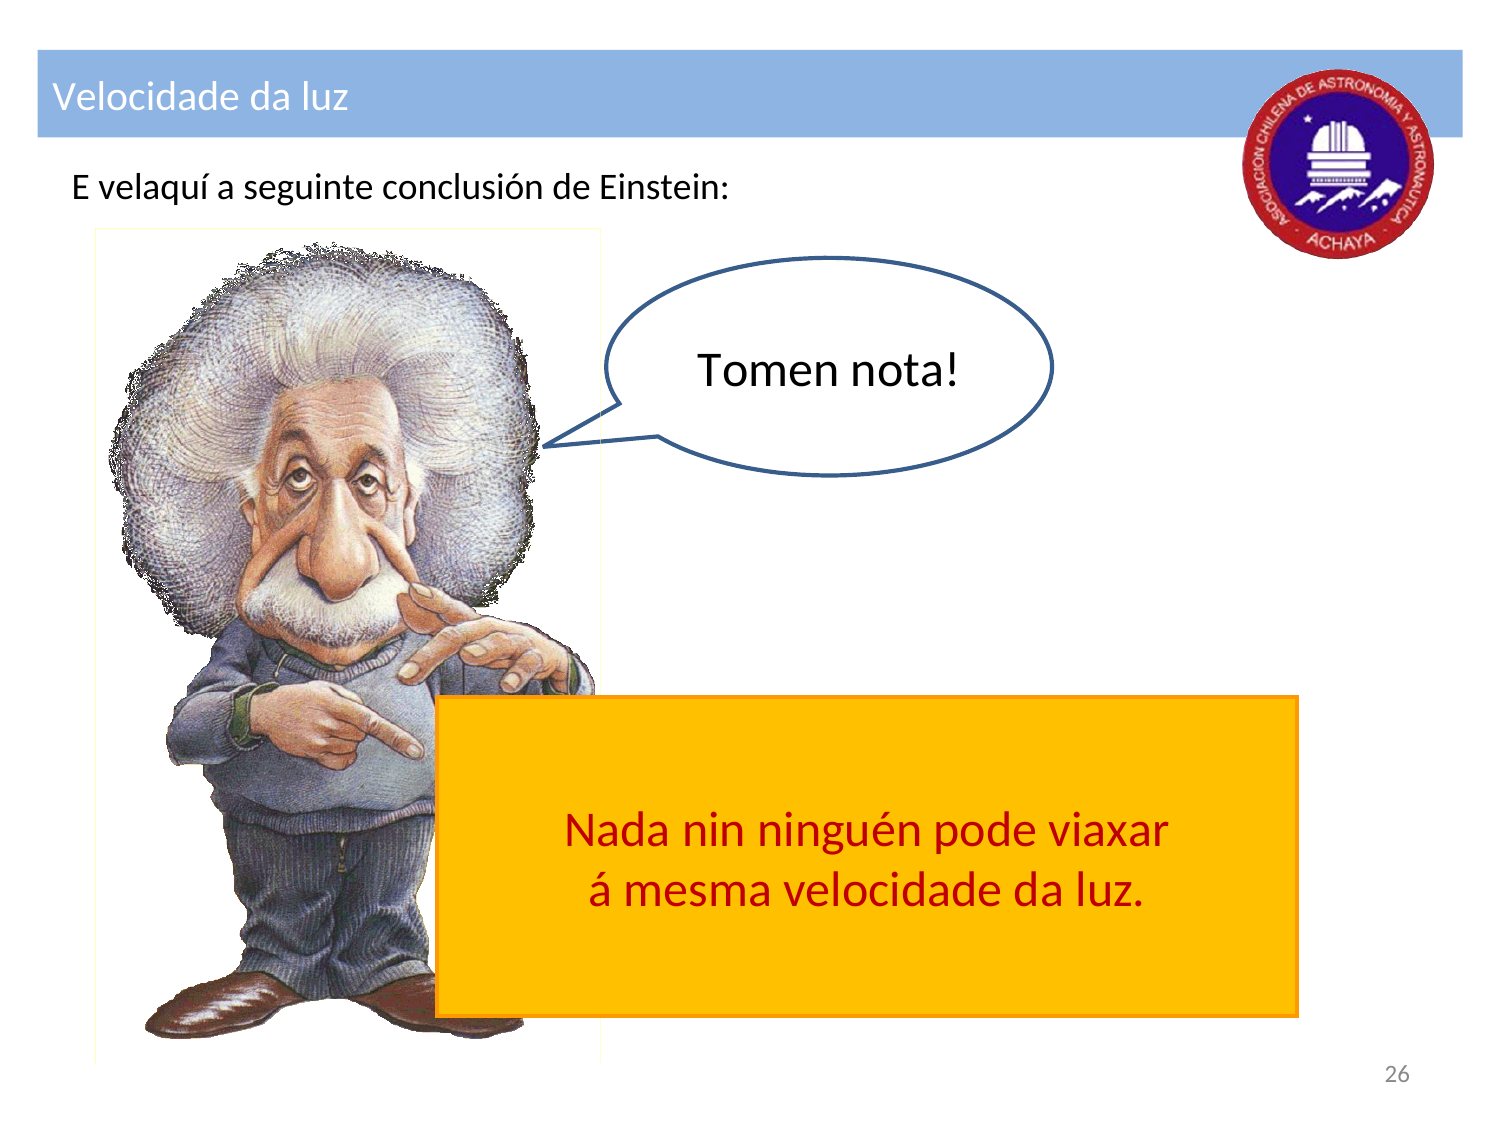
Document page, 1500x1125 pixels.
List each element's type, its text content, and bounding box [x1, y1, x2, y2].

picture [95, 228, 601, 1065]
text_box Velocidade da luz [37, 49, 1463, 138]
text_box <número> [1074, 1042, 1426, 1103]
picture [1240, 67, 1436, 260]
text_box Tomen nota! [601, 257, 1053, 476]
text_box E velaquí a seguinte conclusión de Einstein: [56, 154, 1021, 215]
text_box Nada nin ninguén pode viaxar á mesma velocidade da luz. [437, 697, 1298, 1017]
